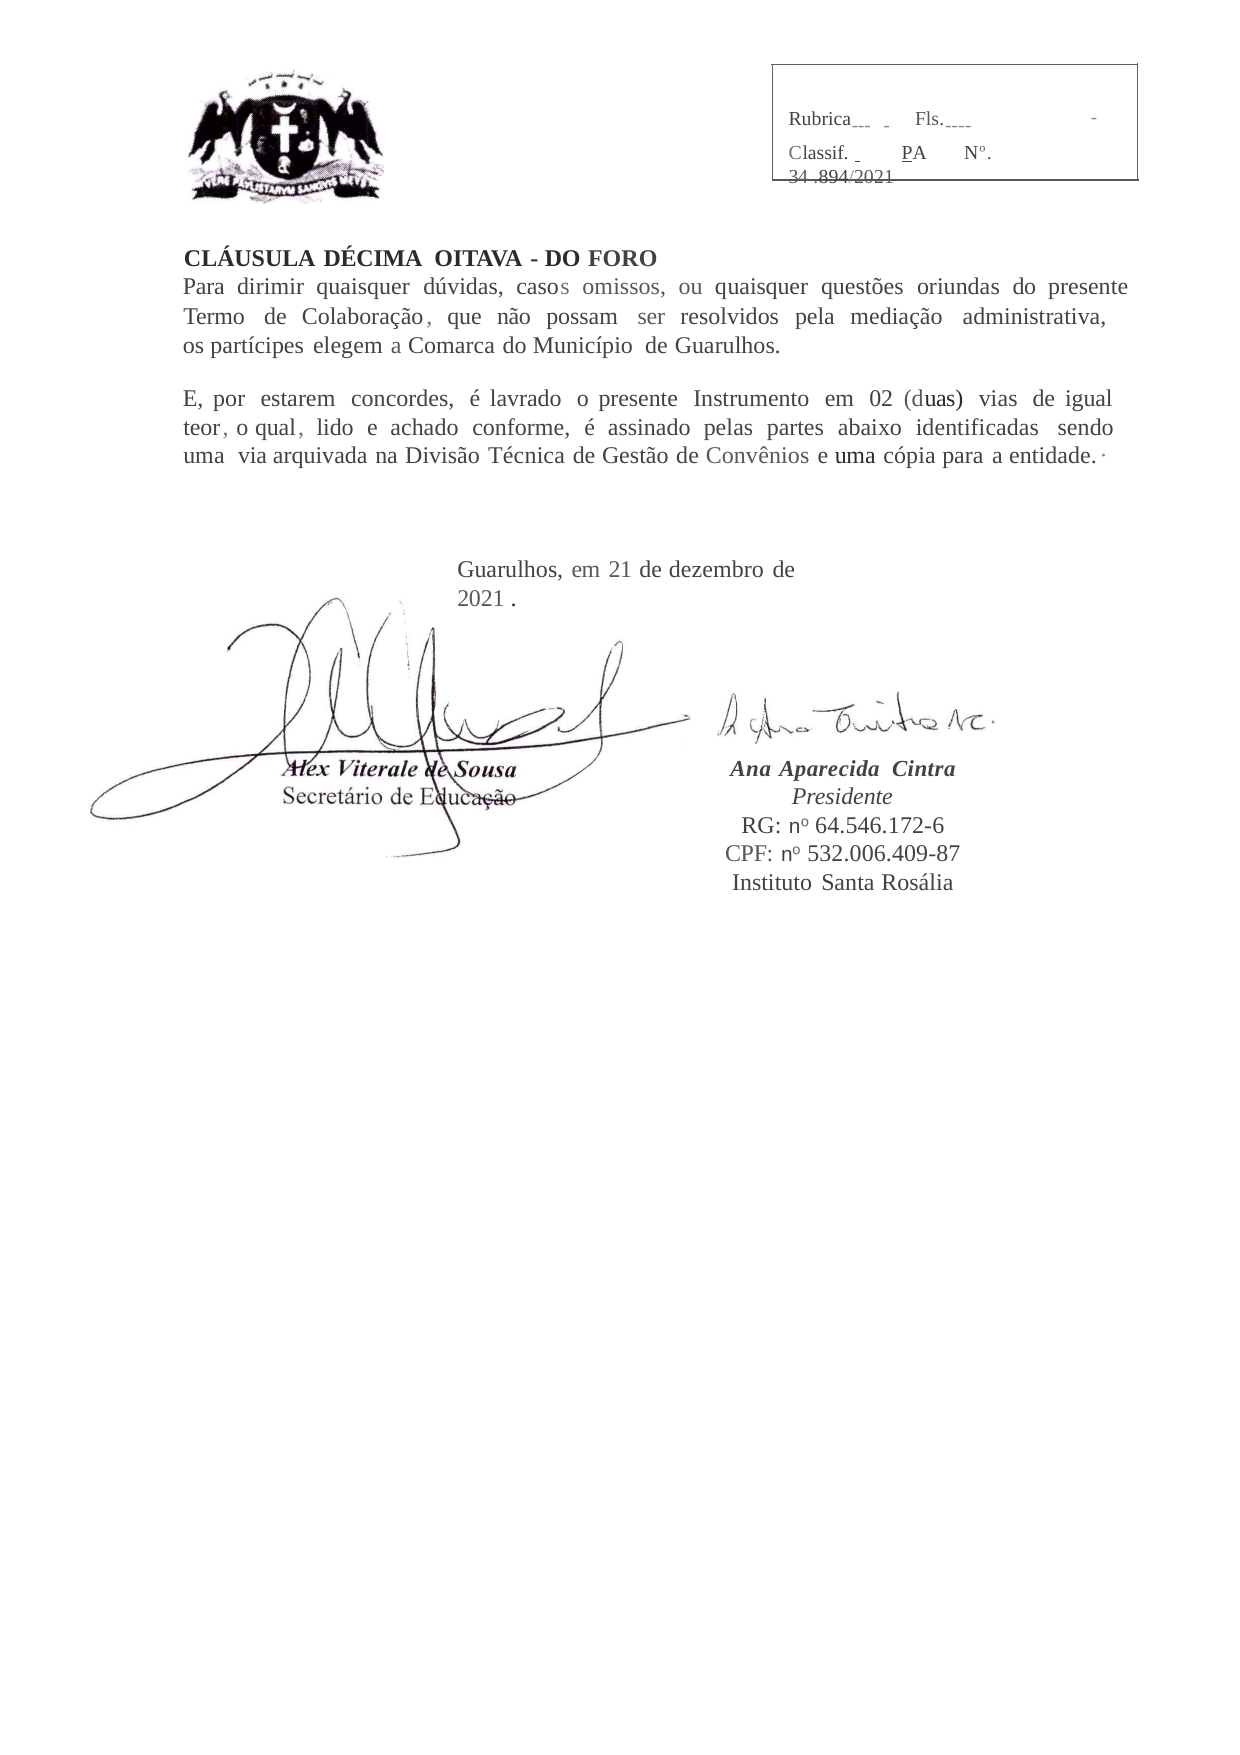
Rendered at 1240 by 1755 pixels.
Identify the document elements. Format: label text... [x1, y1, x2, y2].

text_box - [1090, 105, 1110, 124]
text_box Rubrica---- Fls.---- [788, 96, 1066, 125]
text_box Ana Aparecida Cintra Presidente RG: nº 64.546.172-6 CPF: nº 532.006.409-87 Instituto Santa Rosália [722, 753, 964, 895]
text_box [90, 598, 690, 858]
text_box [716, 690, 996, 744]
text_box CLÁUSULA DÉCIMA OITAVA - DO FORO Para dirimir quaisquer dúvidas, casos omissos, ou quaisquer questões oriundas do presente Termo de Colaboração, que não possam ser resolvidos pela mediação administrativa, os partícipes elegem a Comarca do Município de Guarulhos. E, por estarem concordes, é lavrado o presente Instrumento em 02 (duas) vias de igual teor, o qual, lido e achado conforme, é assinado pelas partes abaixo identificadas sendo uma via arquivada na Divisão Técnica de Gestão de Convênios e uma cópia para a entidade.· [180, 242, 1135, 468]
text_box Guarulhos, em 21 de dezembro de 2021 . [455, 553, 860, 582]
text_box Classif. PA Nº. 34 .894/2021 [788, 140, 1100, 160]
text_box [188, 68, 384, 204]
text_box [471, 598, 477, 605]
